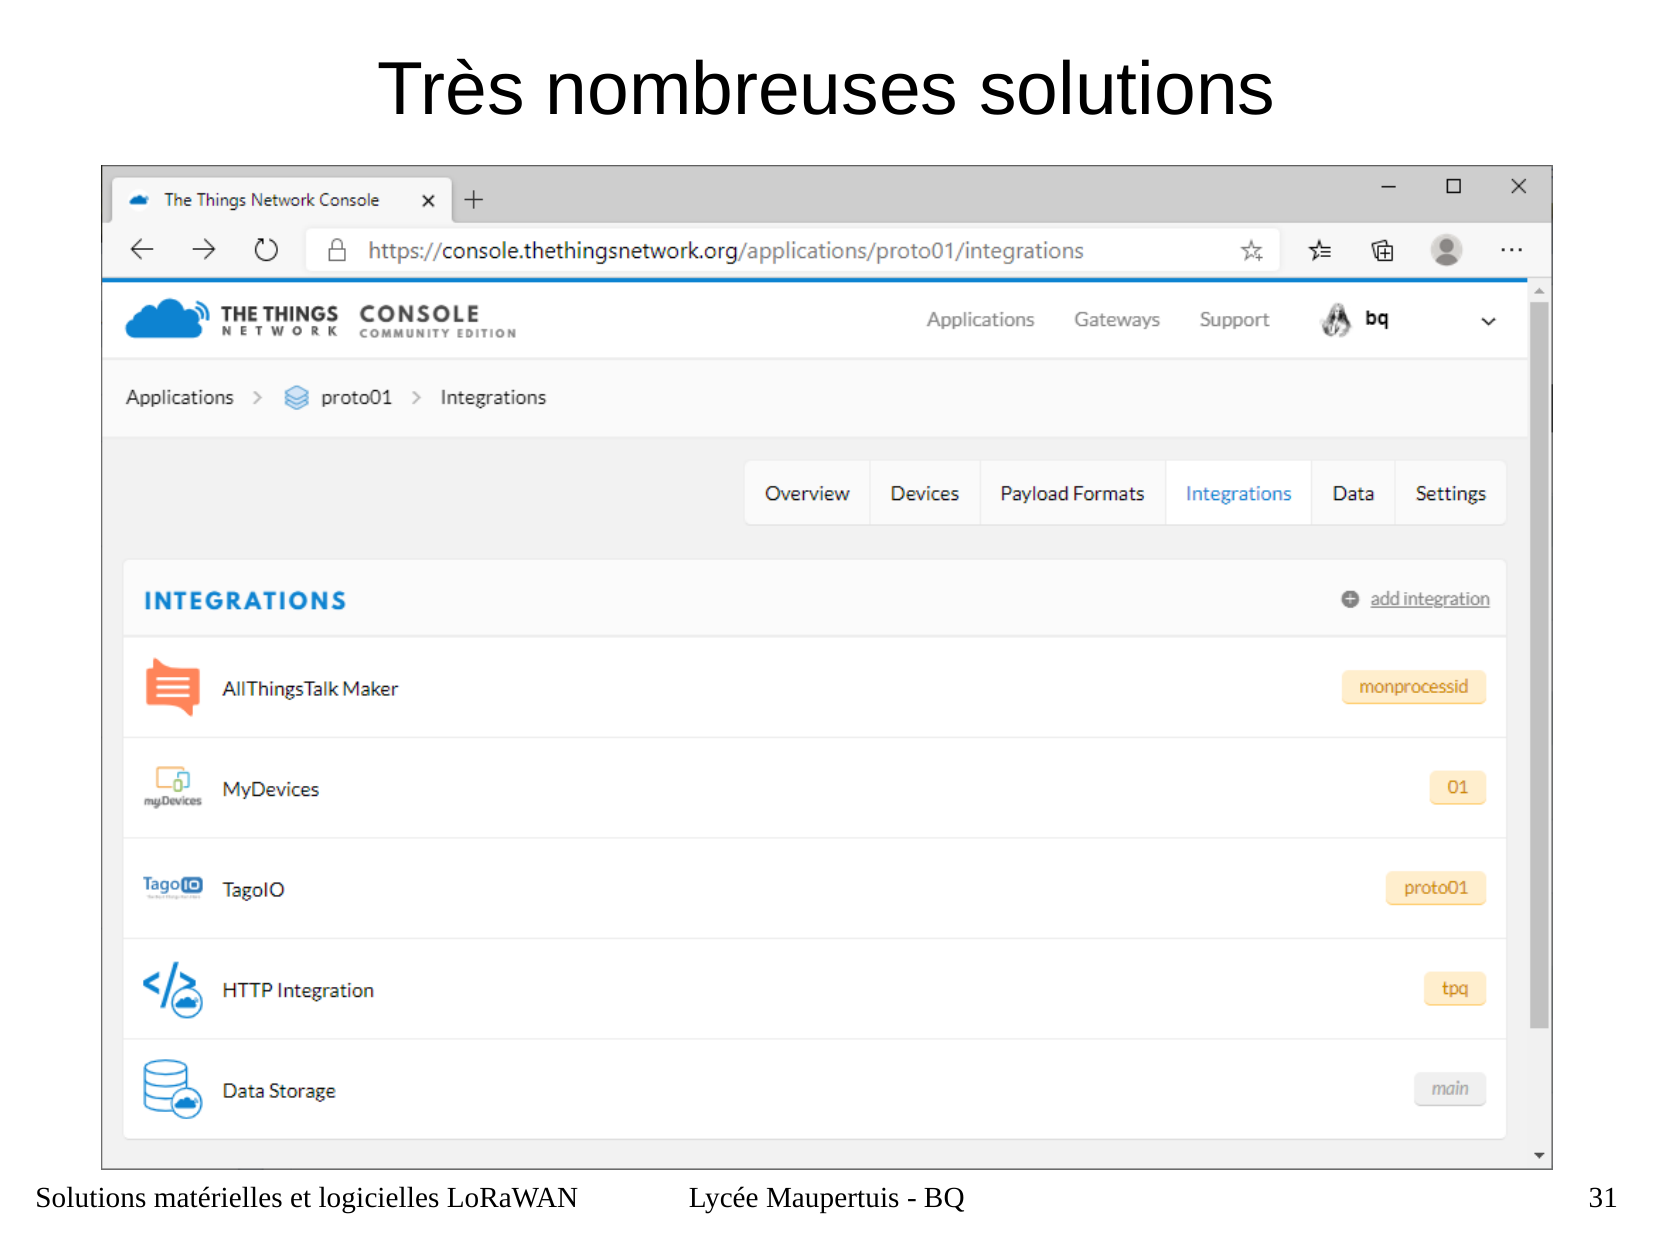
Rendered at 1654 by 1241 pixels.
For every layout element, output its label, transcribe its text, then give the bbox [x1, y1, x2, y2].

picture [101, 165, 1553, 1170]
title Très nombreuses solutions [35, 35, 1619, 142]
